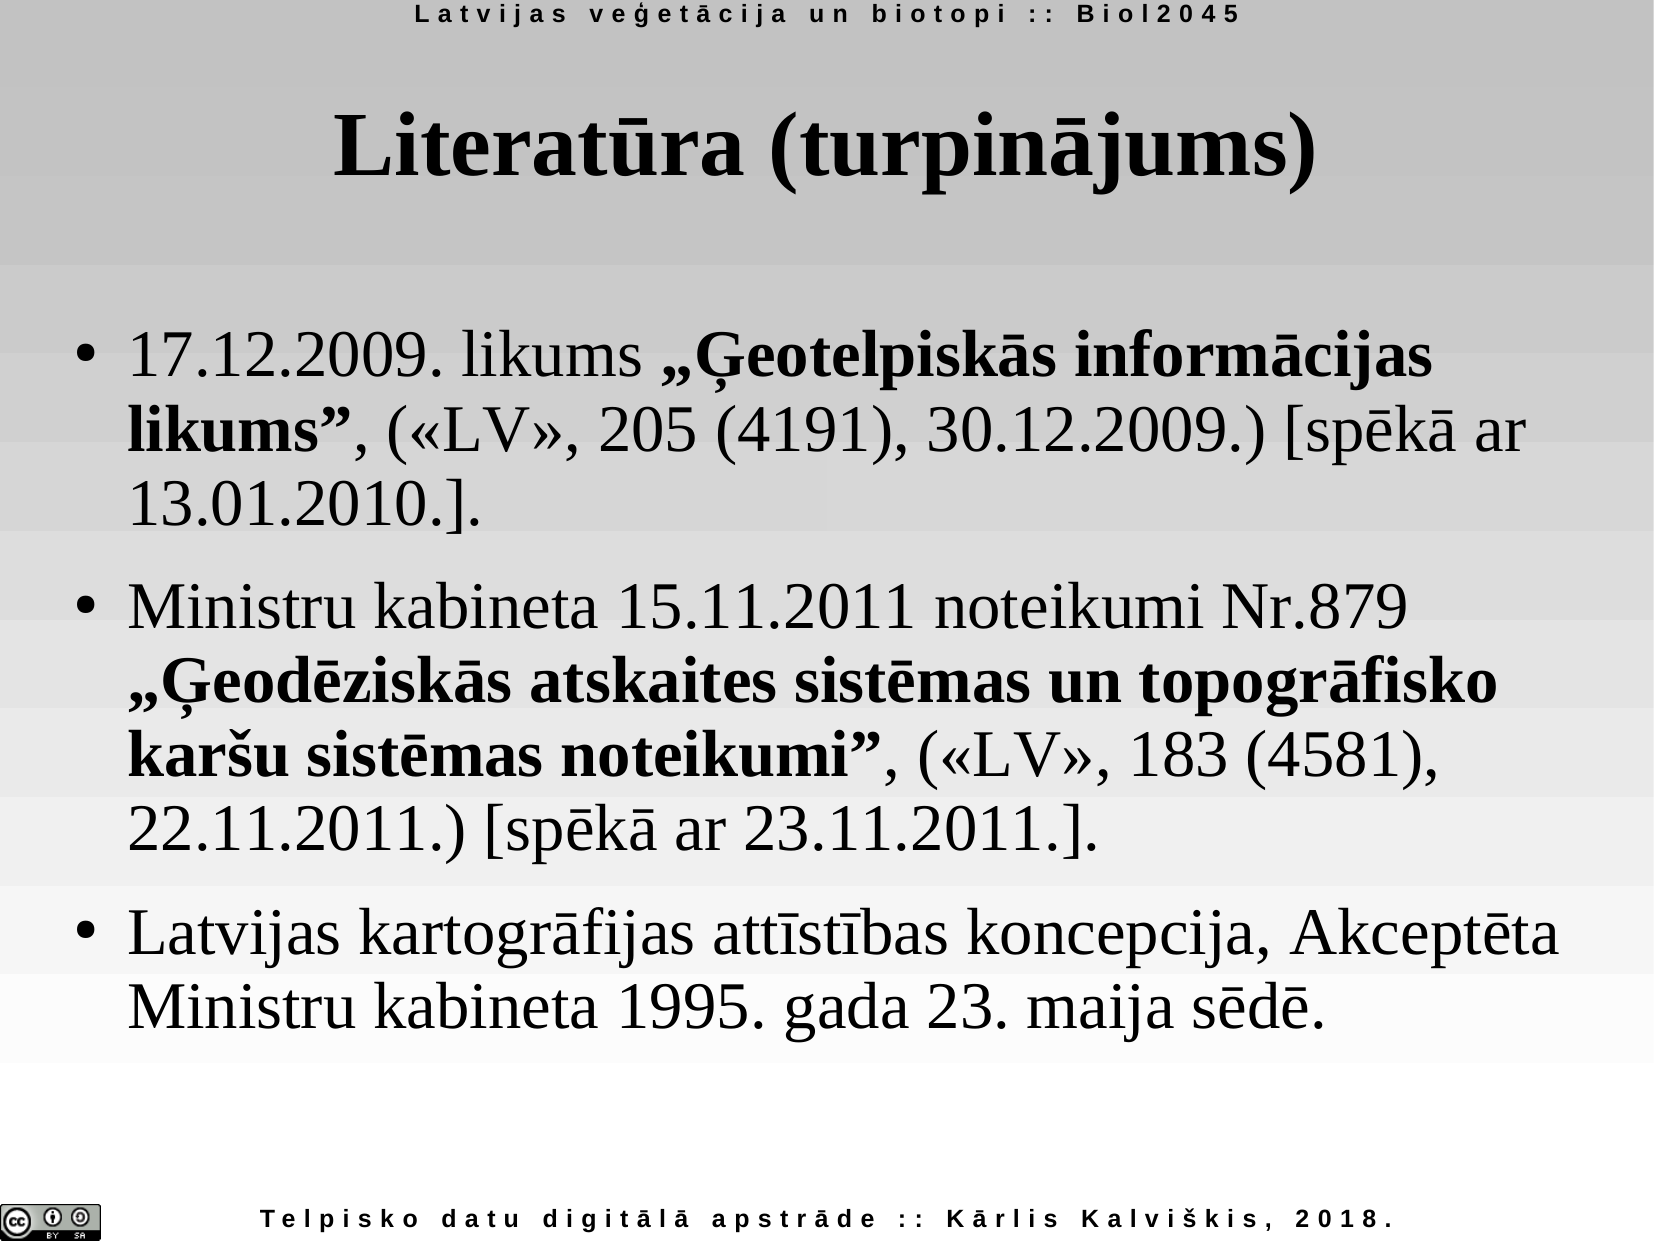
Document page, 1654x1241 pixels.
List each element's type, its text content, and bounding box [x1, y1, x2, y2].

picture [0, 287, 1654, 1241]
title Literatūra (turpinājums) [0, 1, 1654, 287]
list 17.12.2009. likums „Ģeotelpiskās informācijas likums”, («LV», 205 (4191), 30.12.2009.) [spēkā ar 13.01.2010.]. Ministru kabineta 15.11.2011 noteikumi Nr.879 „Ģeodēziskās atskaites sistēmas un topogrāfisko karšu sistēmas noteikumi”, («LV», 183 (4581), 22.11.2011.) [spēkā ar 23.11.2011.]. Latvijas kartogrāfijas attīstības koncepcija, Akceptēta Ministru kabineta 1995. gada 23. maija sēdē. [56, 317, 1600, 1175]
